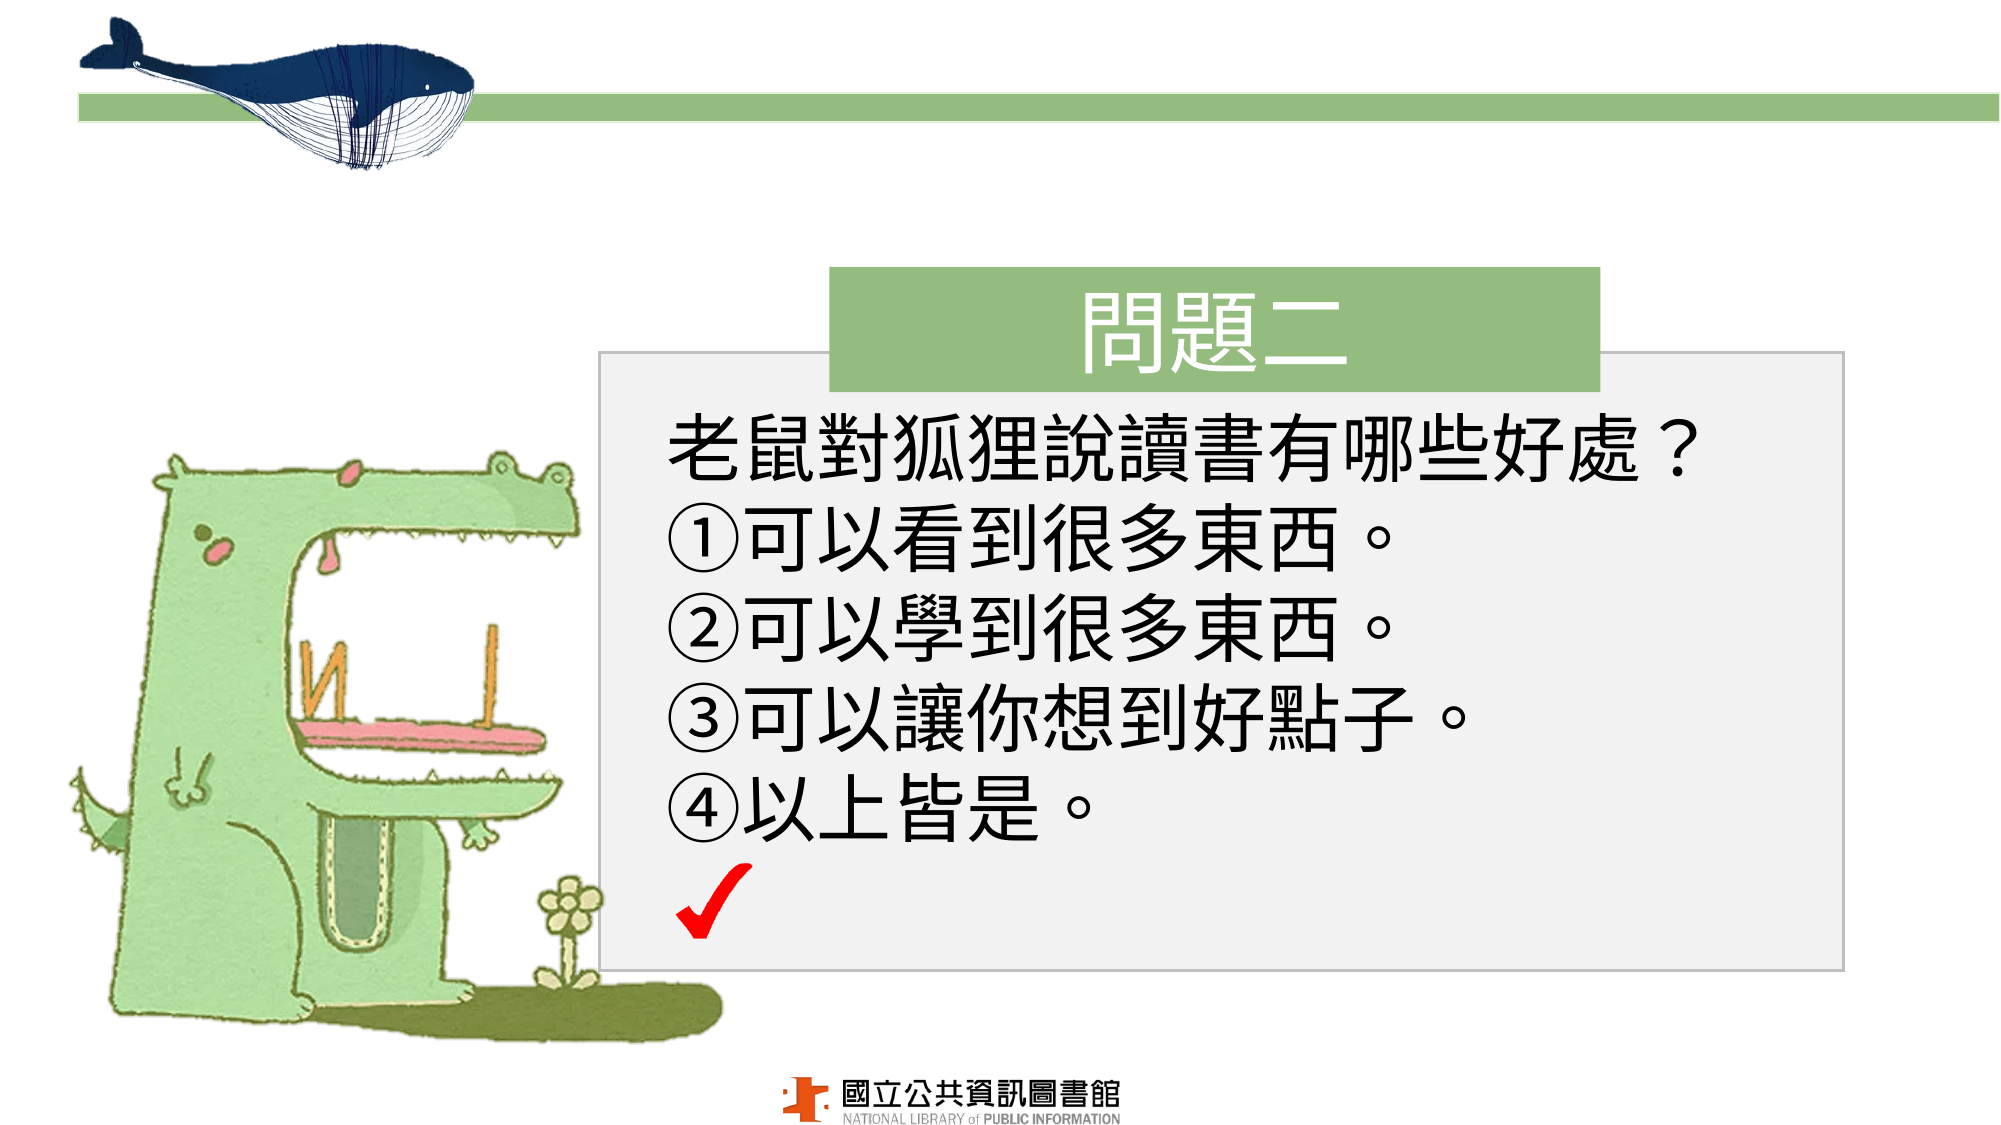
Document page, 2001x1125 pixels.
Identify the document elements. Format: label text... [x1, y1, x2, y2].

picture [781, 1075, 1121, 1125]
text_box [570, 92, 2000, 123]
text_box 問題二 [829, 266, 1601, 393]
text_box 老鼠對狐狸說讀書有哪些好處？ ①可以看到很多東西。 ②可以學到很多東西。 ③可以讓你想到好點子。 ④以上皆是。 [762, 393, 1777, 949]
picture [32, 0, 570, 186]
text_box [599, 352, 829, 393]
picture [32, 380, 762, 1057]
text_box [762, 352, 1844, 971]
